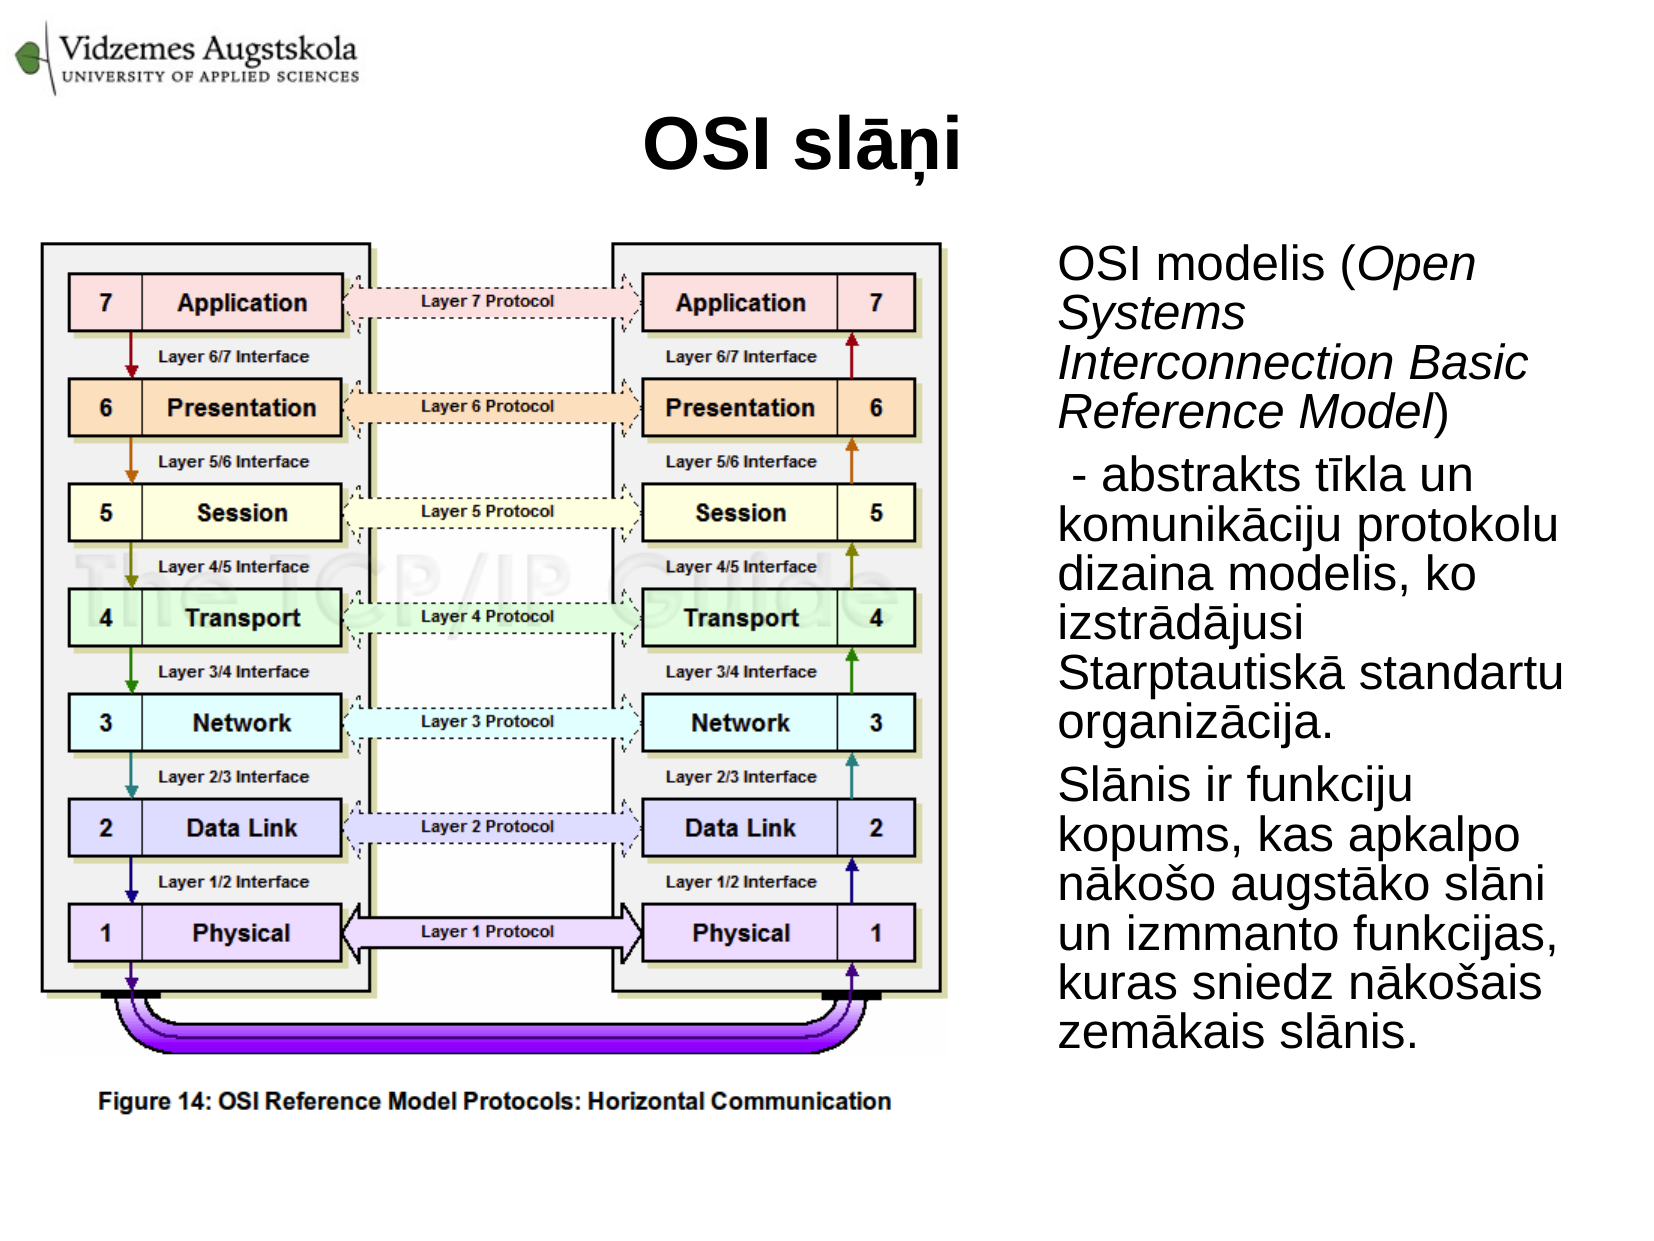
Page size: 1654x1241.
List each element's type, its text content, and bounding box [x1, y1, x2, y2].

list OSI modelis (Open Systems Interconnection Basic Reference Model) - abstrakts tīkla un komunikāciju protokolu dizaina modelis, ko izstrādājusi Starptautiskā standartu organizācija. Slānis ir funkciju kopums, kas apkalpo nākošo augstāko slāni un izmmanto funkcijas, kuras sniedz nākošais zemākais slānis. [1015, 236, 1569, 1107]
picture [5, 2, 368, 113]
picture [35, 235, 957, 1123]
title OSI slāņi [94, 103, 1512, 188]
